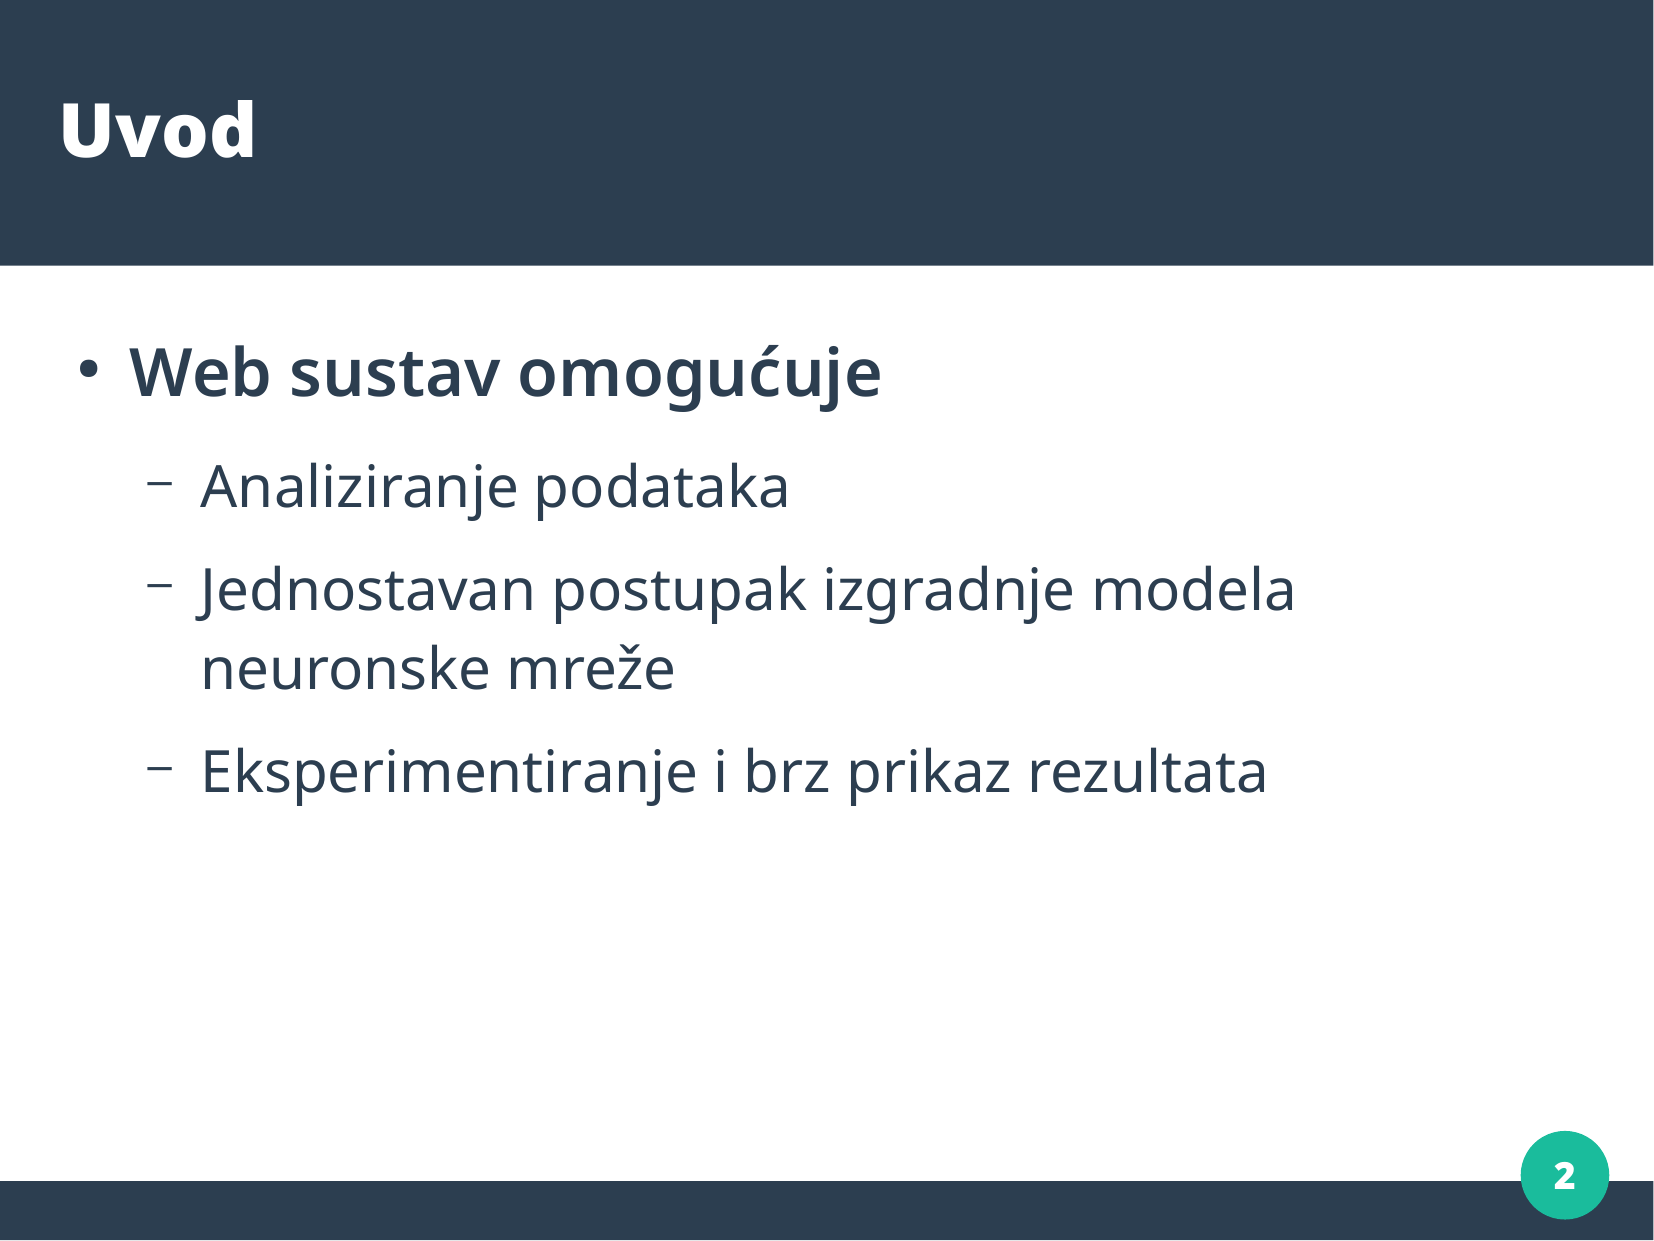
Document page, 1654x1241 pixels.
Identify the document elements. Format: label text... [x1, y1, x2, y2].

title Uvod [59, 49, 1595, 207]
list Web sustav omogućuje Analiziranje podataka Jednostavan postupak izgradnje modela neuronske mreže Eksperimentiranje i brz prikaz rezultata [59, 324, 1595, 1152]
